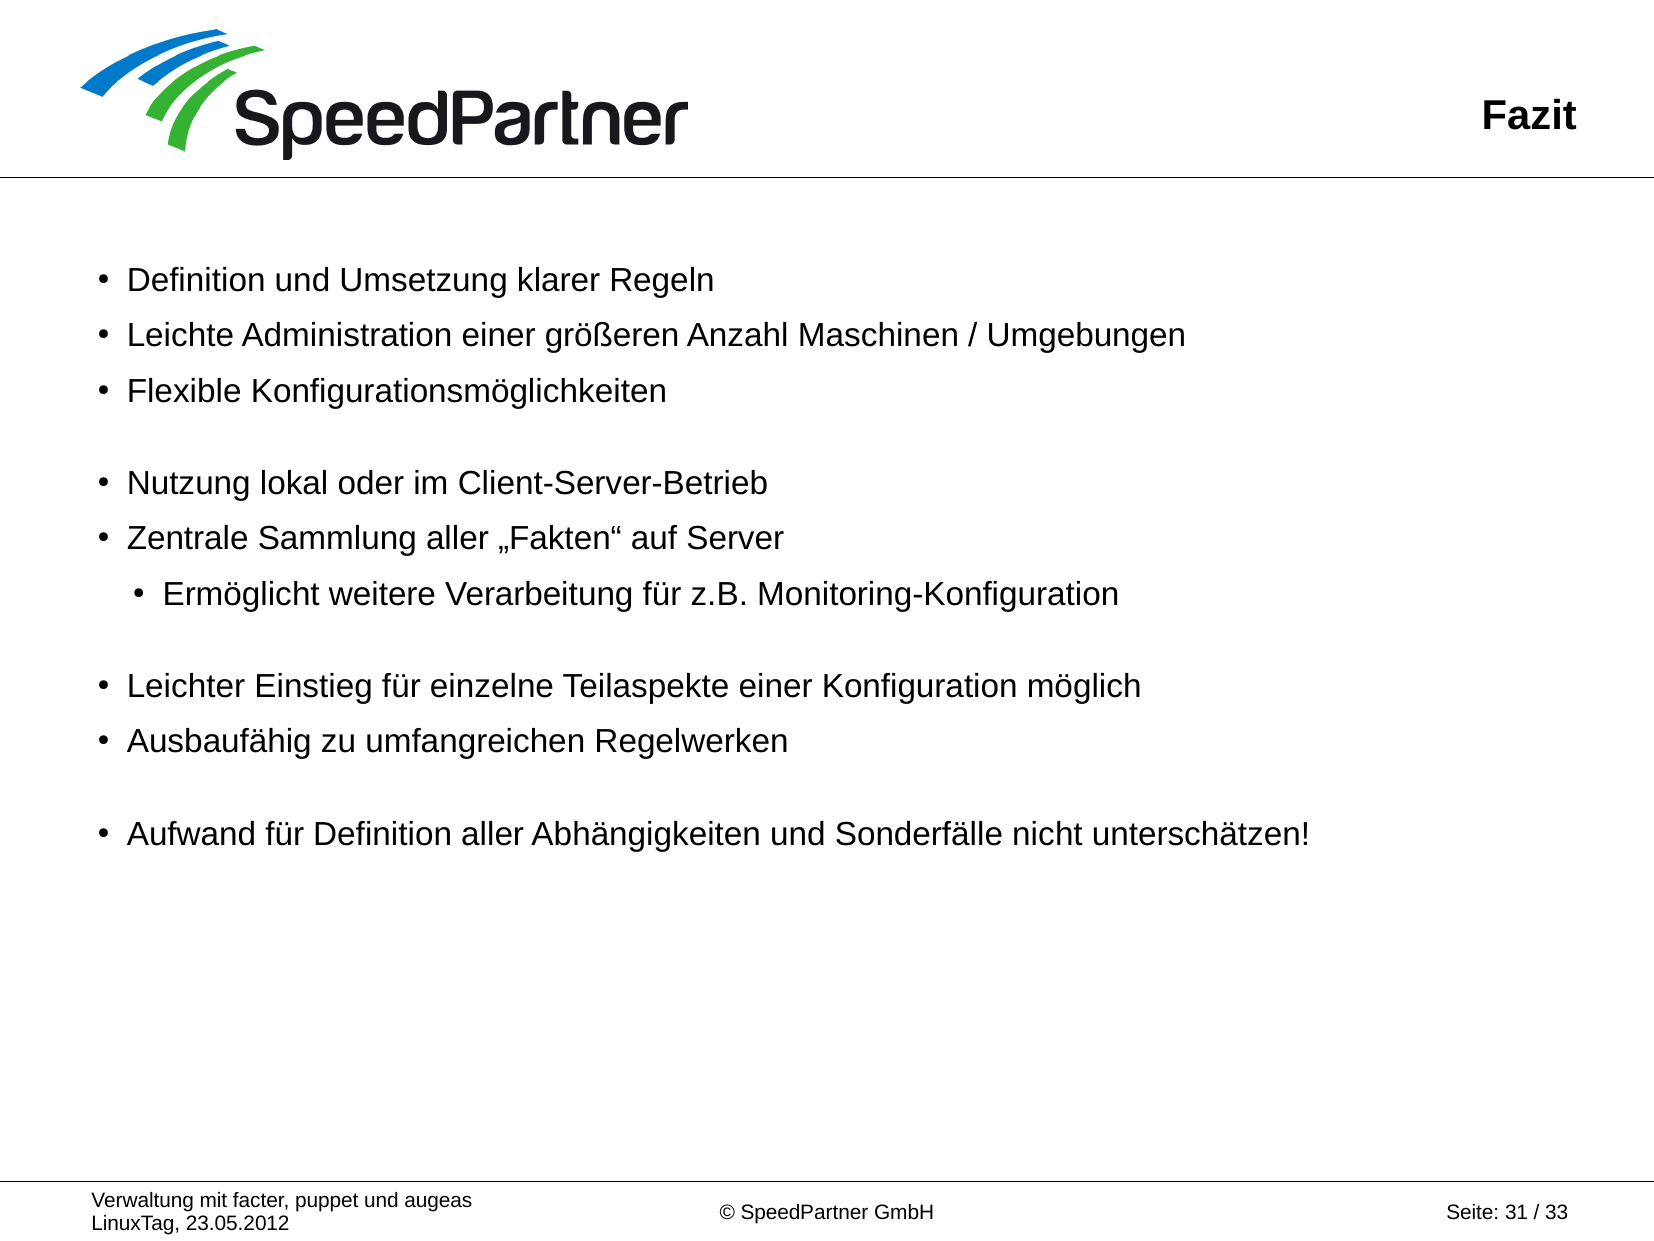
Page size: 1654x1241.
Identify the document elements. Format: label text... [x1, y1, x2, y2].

title Fazit [590, 70, 1577, 160]
text_box Definition und Umsetzung klarer Regeln Leichte Administration einer größeren Anzahl Maschinen / Umgebungen Flexible Konfigurationsmöglichkeiten Nutzung lokal oder im Client-Server-Betrieb Zentrale Sammlung aller „Fakten“ auf Server Ermöglicht weitere Verarbeitung für z.B. Monitoring-Konfiguration Leichter Einstieg für einzelne Teilaspekte einer Konfiguration möglich Ausbaufähig zu umfangreichen Regelwerken Aufwand für Definition aller Abhängigkeiten und Sonderfälle nicht unterschätzen! [82, 253, 1565, 1177]
picture [80, 29, 688, 160]
